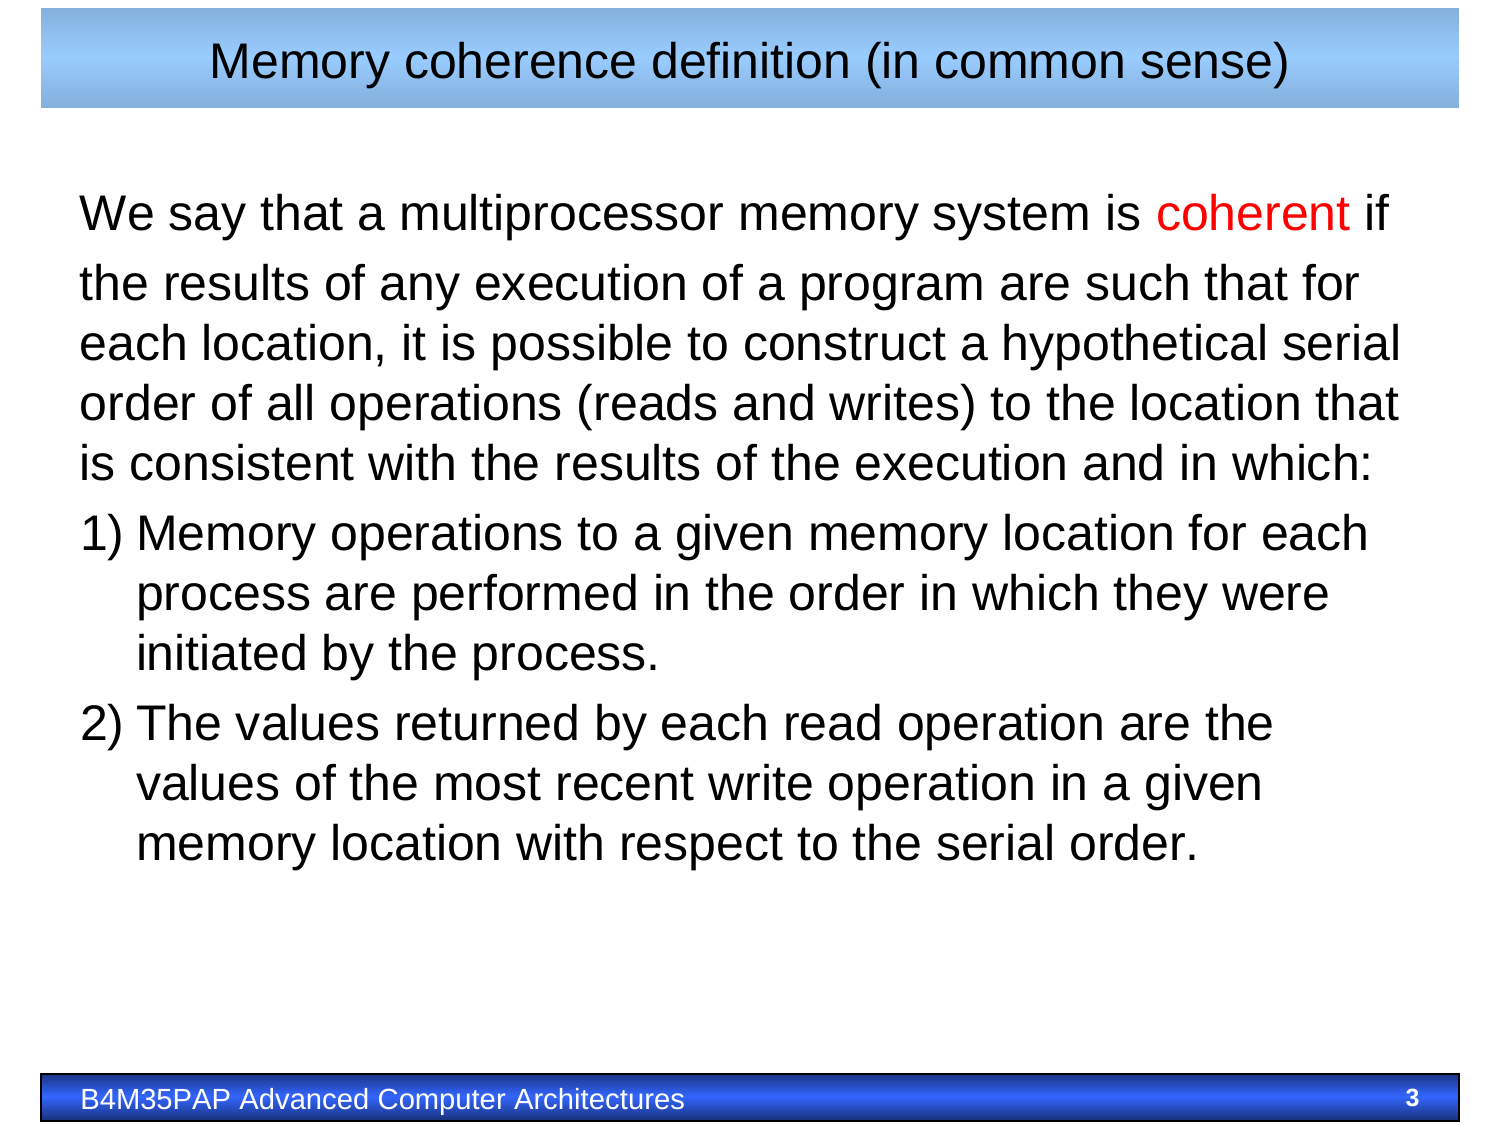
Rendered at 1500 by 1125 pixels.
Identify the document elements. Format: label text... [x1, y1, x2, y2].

list We say that a multiprocessor memory system is coherent if the results of any execution of a program are such that for each location, it is possible to construct a hypothetical serial order of all operations (reads and writes) to the location that is consistent with the results of the execution and in which: Memory operations to a given memory location for each process are performed in the order in which they were initiated by the process. The values returned by each read operation are the values of the most recent write operation in a given memory location with respect to the serial order. [64, 172, 1436, 1000]
title Memory coherence definition (in common sense) [41, 8, 1459, 108]
